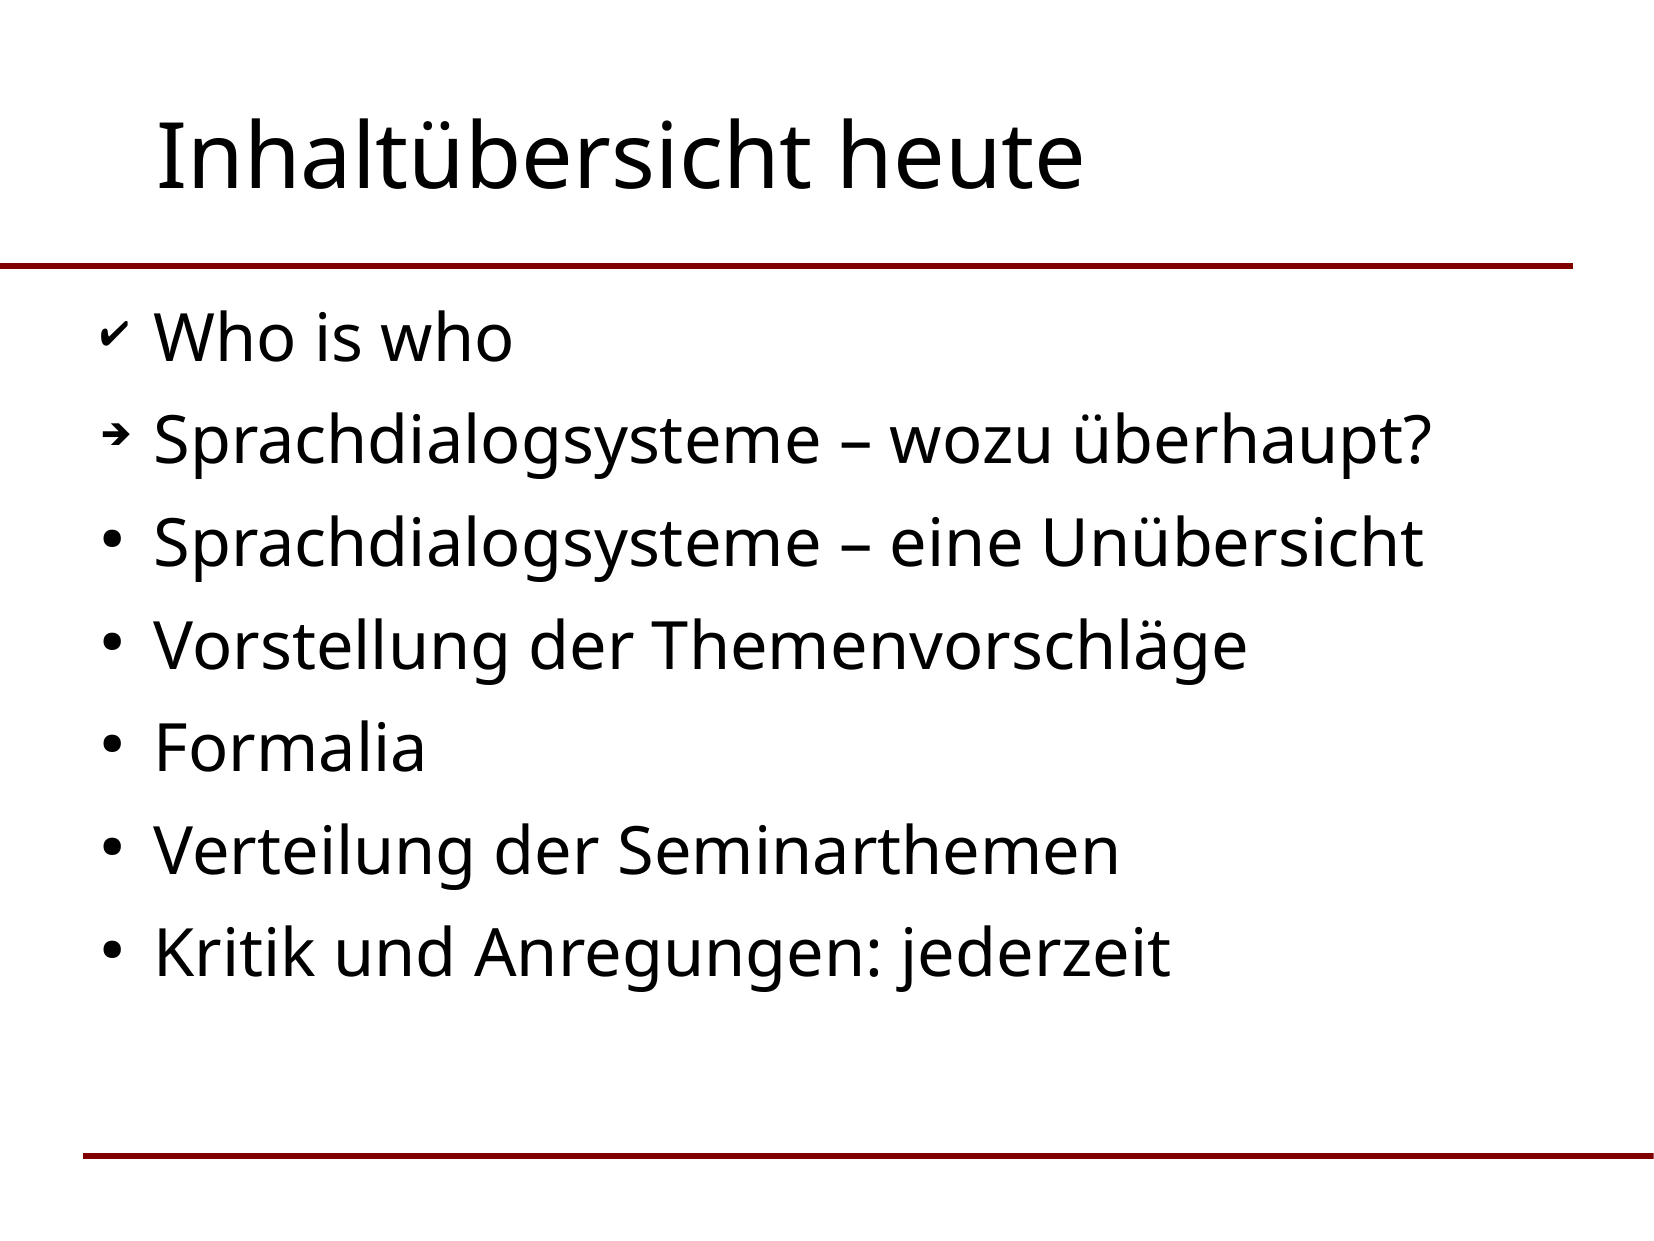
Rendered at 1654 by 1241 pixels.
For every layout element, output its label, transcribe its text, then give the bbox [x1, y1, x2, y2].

title Inhaltübersicht heute [82, 49, 1571, 257]
list Who is who Sprachdialogsysteme – wozu überhaupt? Sprachdialogsysteme – eine Unübersicht Vorstellung der Themenvorschläge Formalia Verteilung der Seminarthemen Kritik und Anregungen: jederzeit [82, 290, 1571, 1094]
